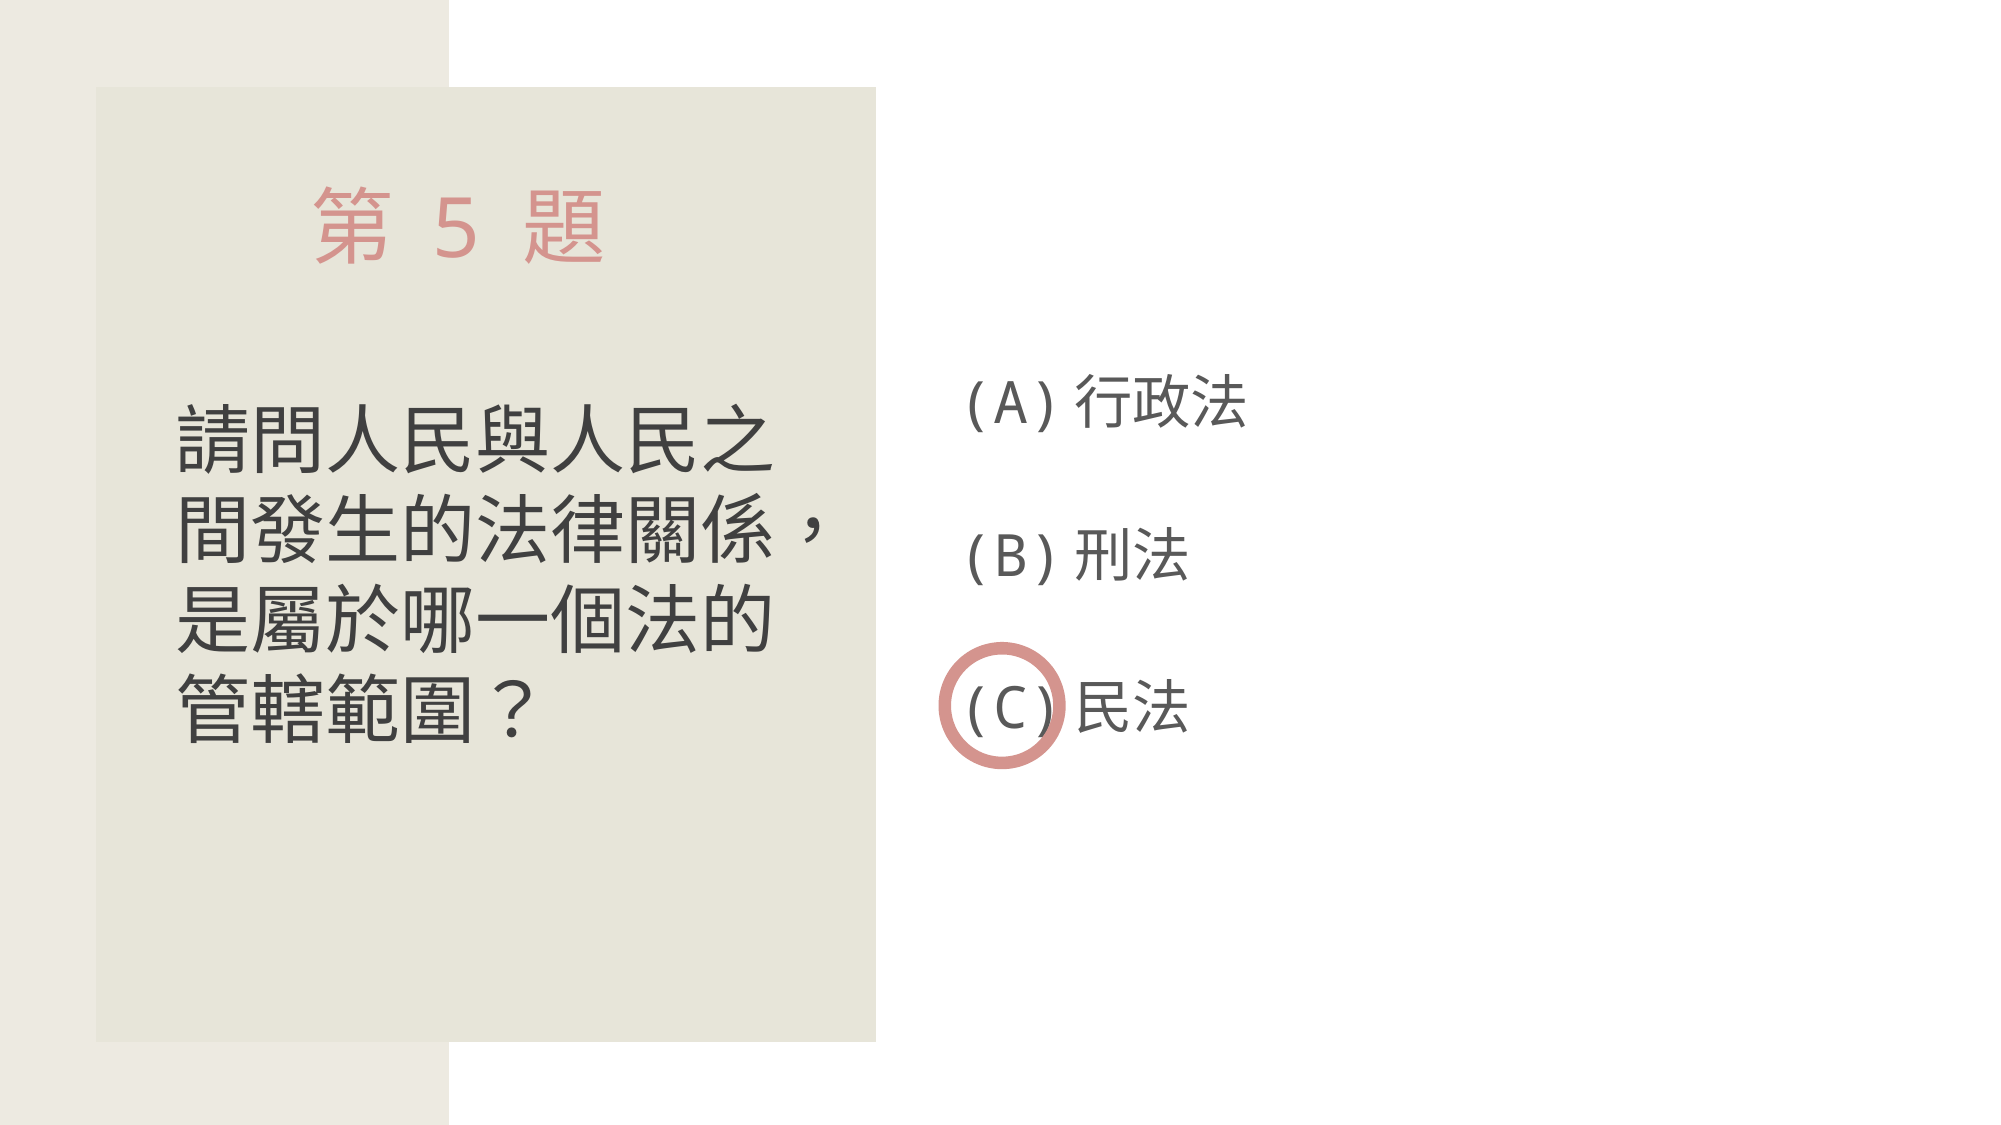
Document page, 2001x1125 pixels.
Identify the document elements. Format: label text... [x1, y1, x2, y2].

text_box 第 5 題 [251, 165, 665, 282]
text_box (C) [943, 732, 954, 749]
text_box (B) [943, 510, 1059, 597]
text_box 行政法 [1059, 357, 1527, 444]
text_box 刑法 [1059, 510, 1527, 597]
text_box (C) [1050, 662, 1059, 675]
text_box 請問人民與人民之間發生的法律關係，是屬於哪一個法的管轄範圍？ [160, 382, 804, 762]
text_box (C) [1050, 736, 1059, 749]
text_box 民法 [1059, 662, 1527, 749]
text_box (C) [943, 662, 954, 679]
text_box (A) [943, 357, 1059, 444]
text_box (C) [952, 662, 1053, 749]
